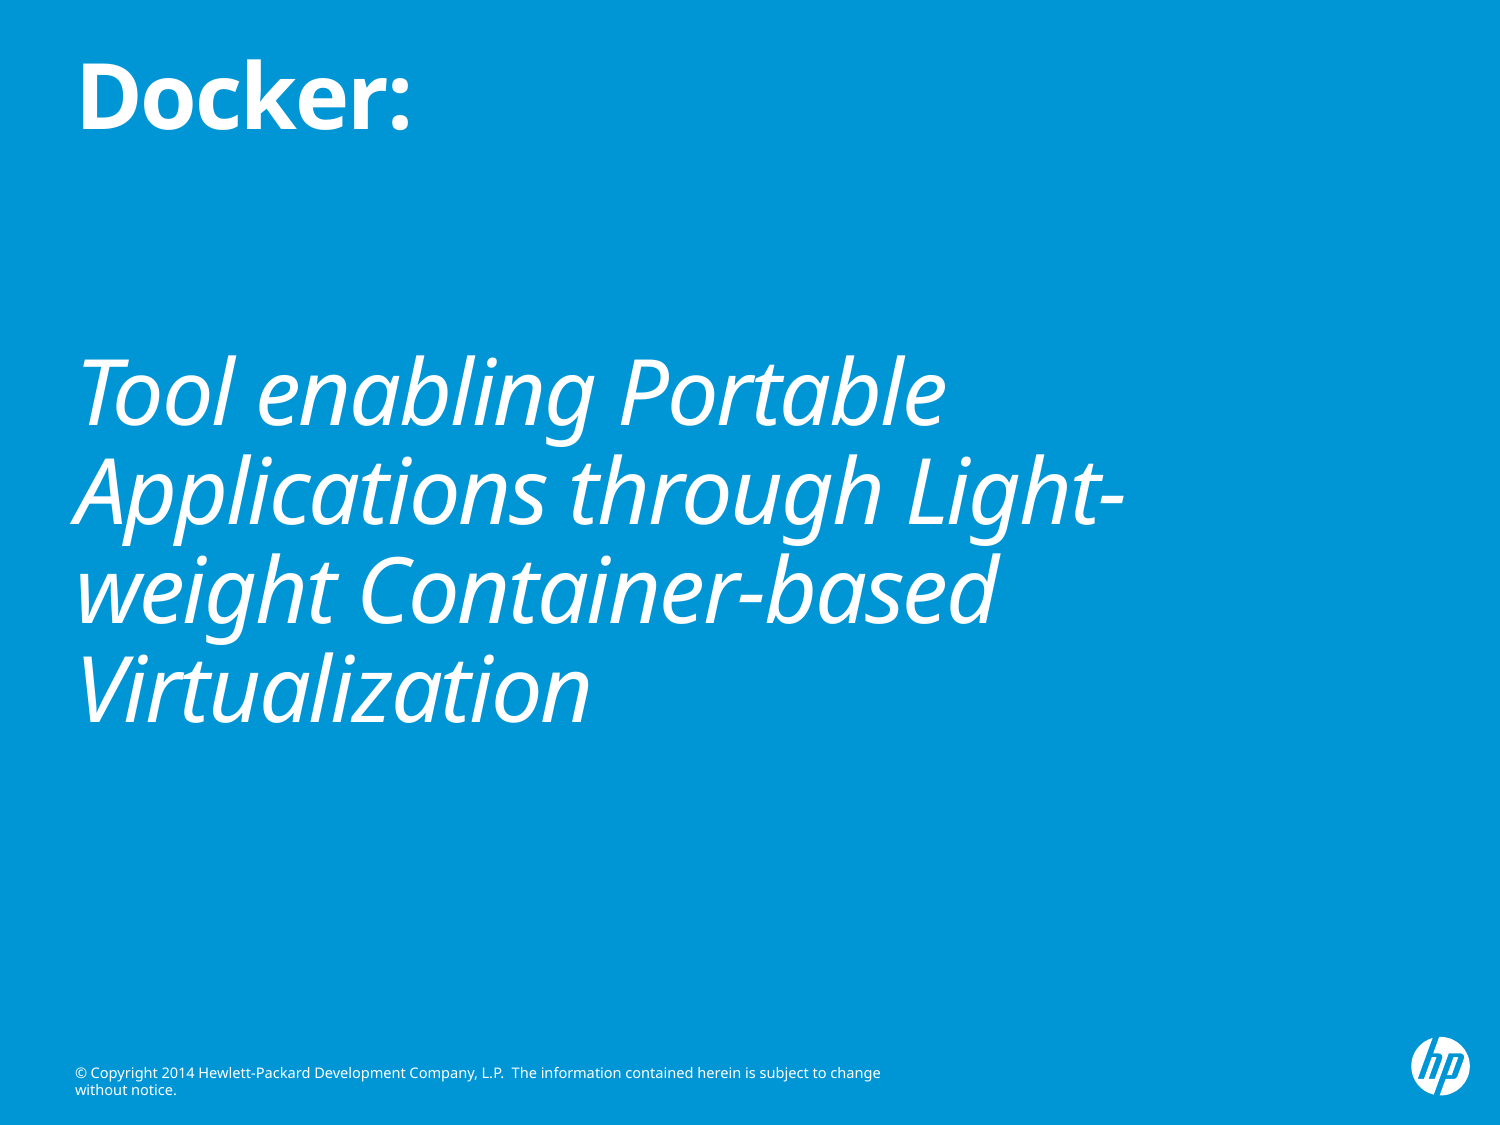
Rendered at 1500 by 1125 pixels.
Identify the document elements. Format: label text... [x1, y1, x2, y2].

title Docker: Tool enabling Portable Applications through Light-weight Container-based Virtualization [75, 50, 1201, 351]
